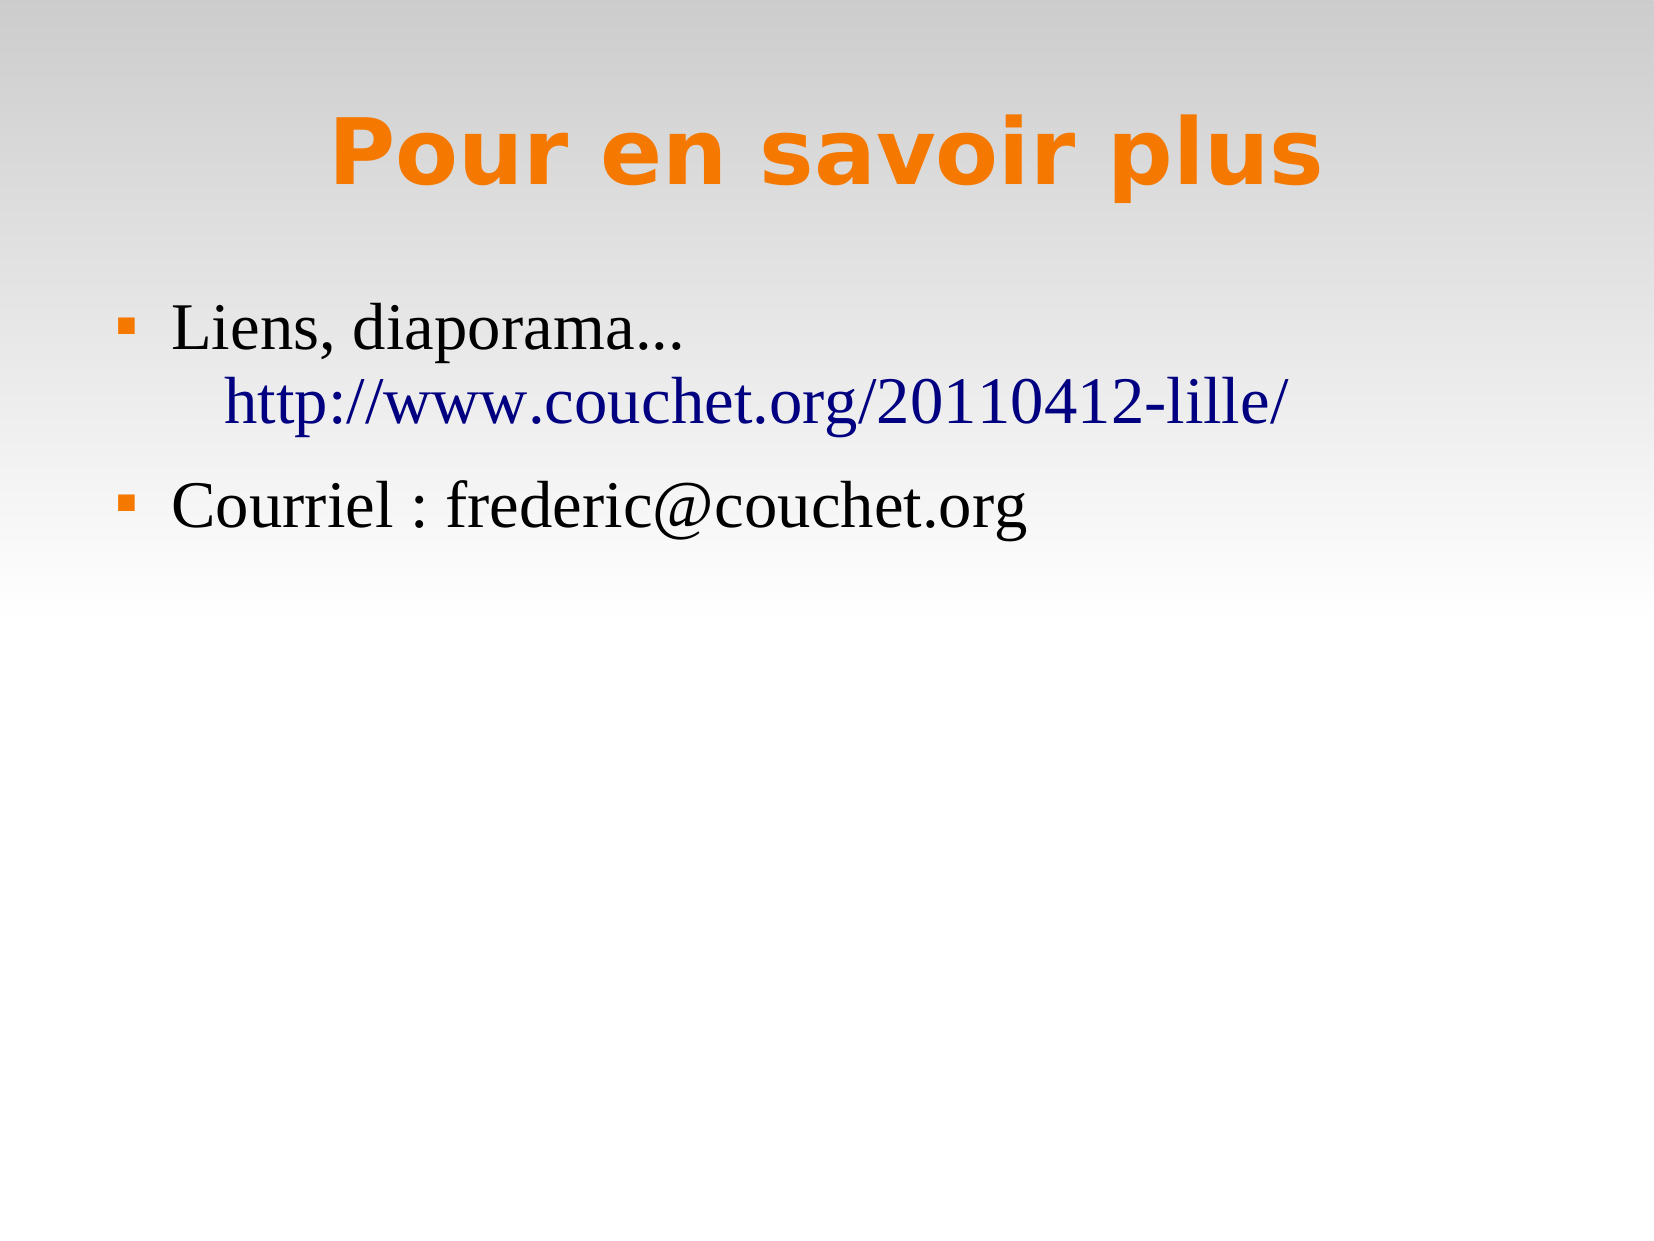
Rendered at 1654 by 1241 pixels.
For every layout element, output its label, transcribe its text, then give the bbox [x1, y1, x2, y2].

title Pour en savoir plus [82, 49, 1571, 257]
list Liens, diaporama... http://www.couchet.org/20110412-lille/ Courriel : frederic@couchet.org [82, 290, 1571, 1094]
